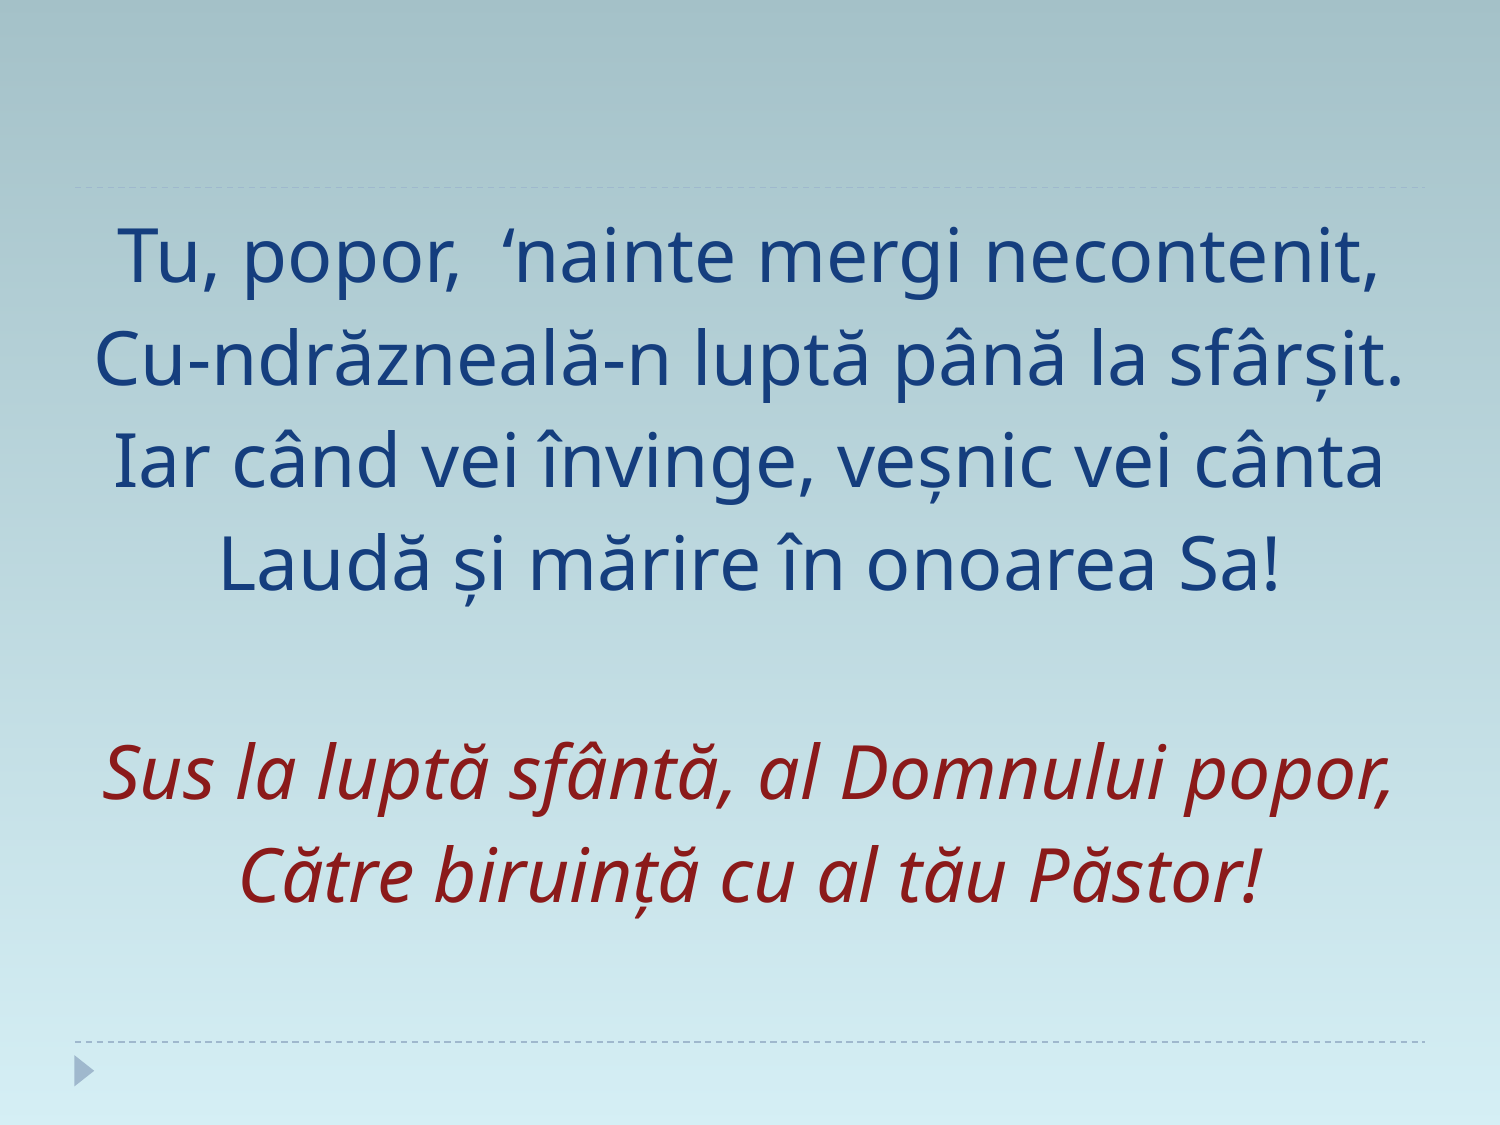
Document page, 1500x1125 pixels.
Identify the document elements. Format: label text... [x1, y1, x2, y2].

list Sus la luptă sfântă, al Domnului popor, Către biruinţă cu al tău Păstor! [75, 717, 1426, 1011]
list Tu, popor, ‘nainte mergi necontenit, Cu-ndrăzneală-n luptă până la sfârşit. Iar când vei învinge, veşnic vei cânta Laudă şi mărire în onoarea Sa! [75, 200, 1426, 613]
